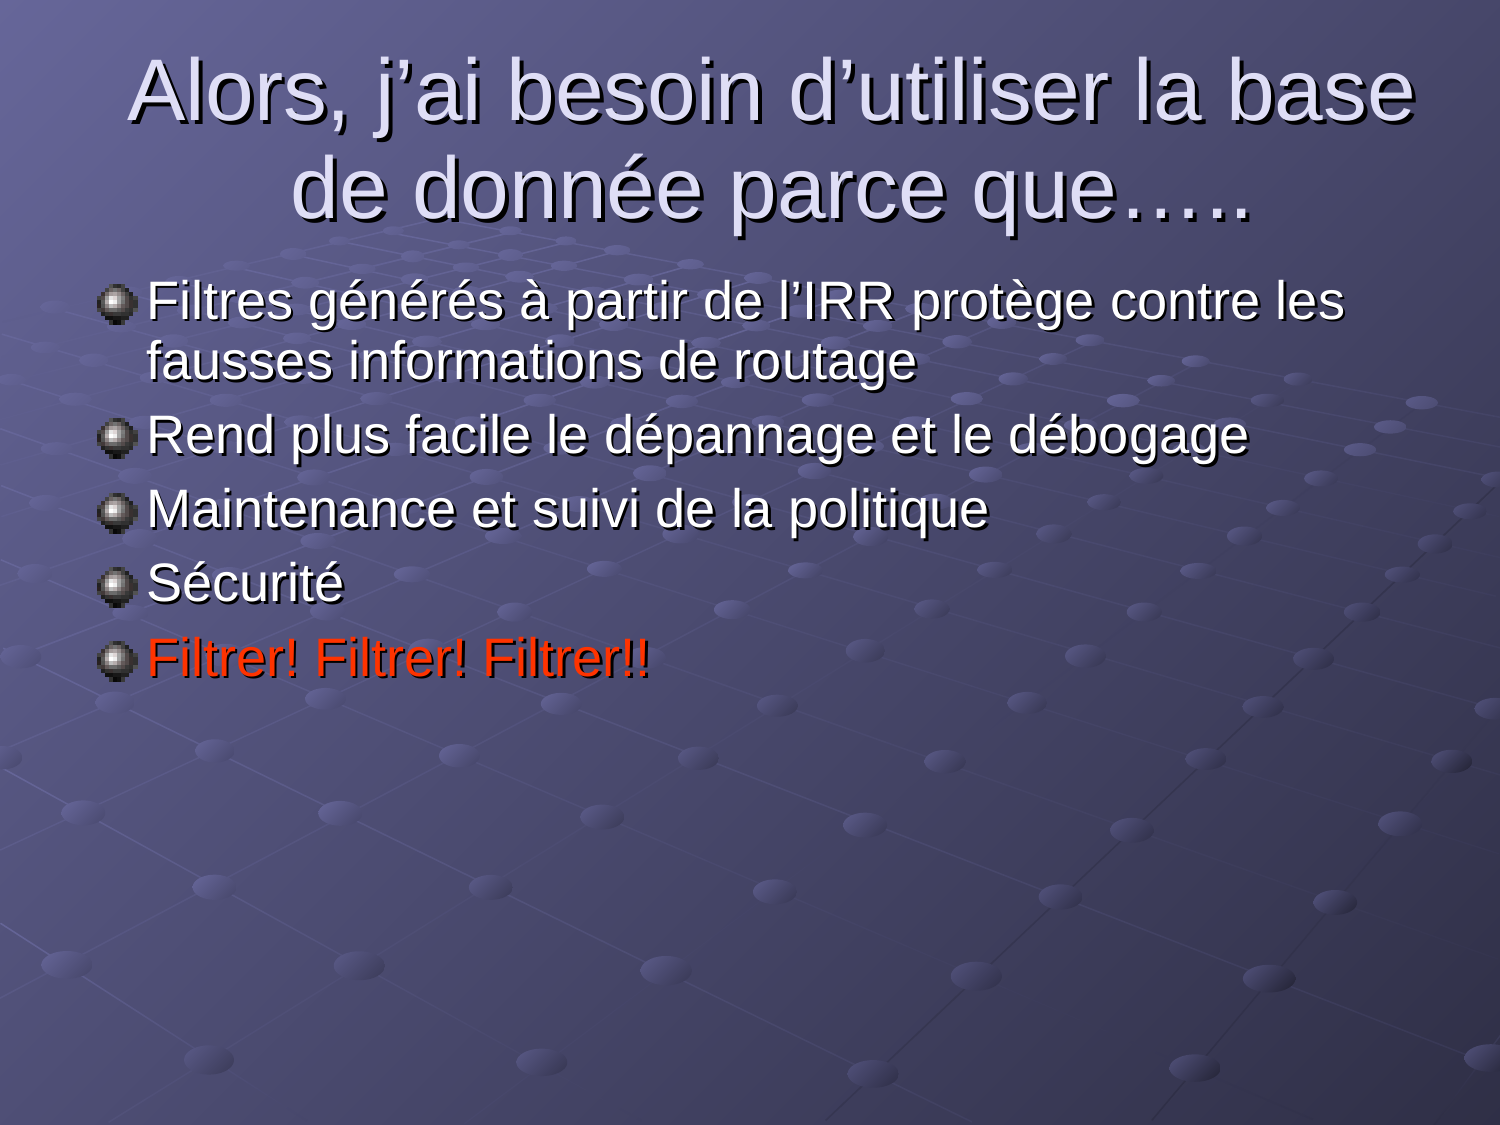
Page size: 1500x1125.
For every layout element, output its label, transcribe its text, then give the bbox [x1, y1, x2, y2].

title Alors, j’ai besoin d’utiliser la base de donnée parce que….. [75, 26, 1471, 252]
list Filtres générés à partir de l’IRR protège contre les fausses informations de routage Rend plus facile le dépannage et le débogage Maintenance et suivi de la politique Sécurité Filtrer! Filtrer! Filtrer!! [75, 262, 1426, 1007]
